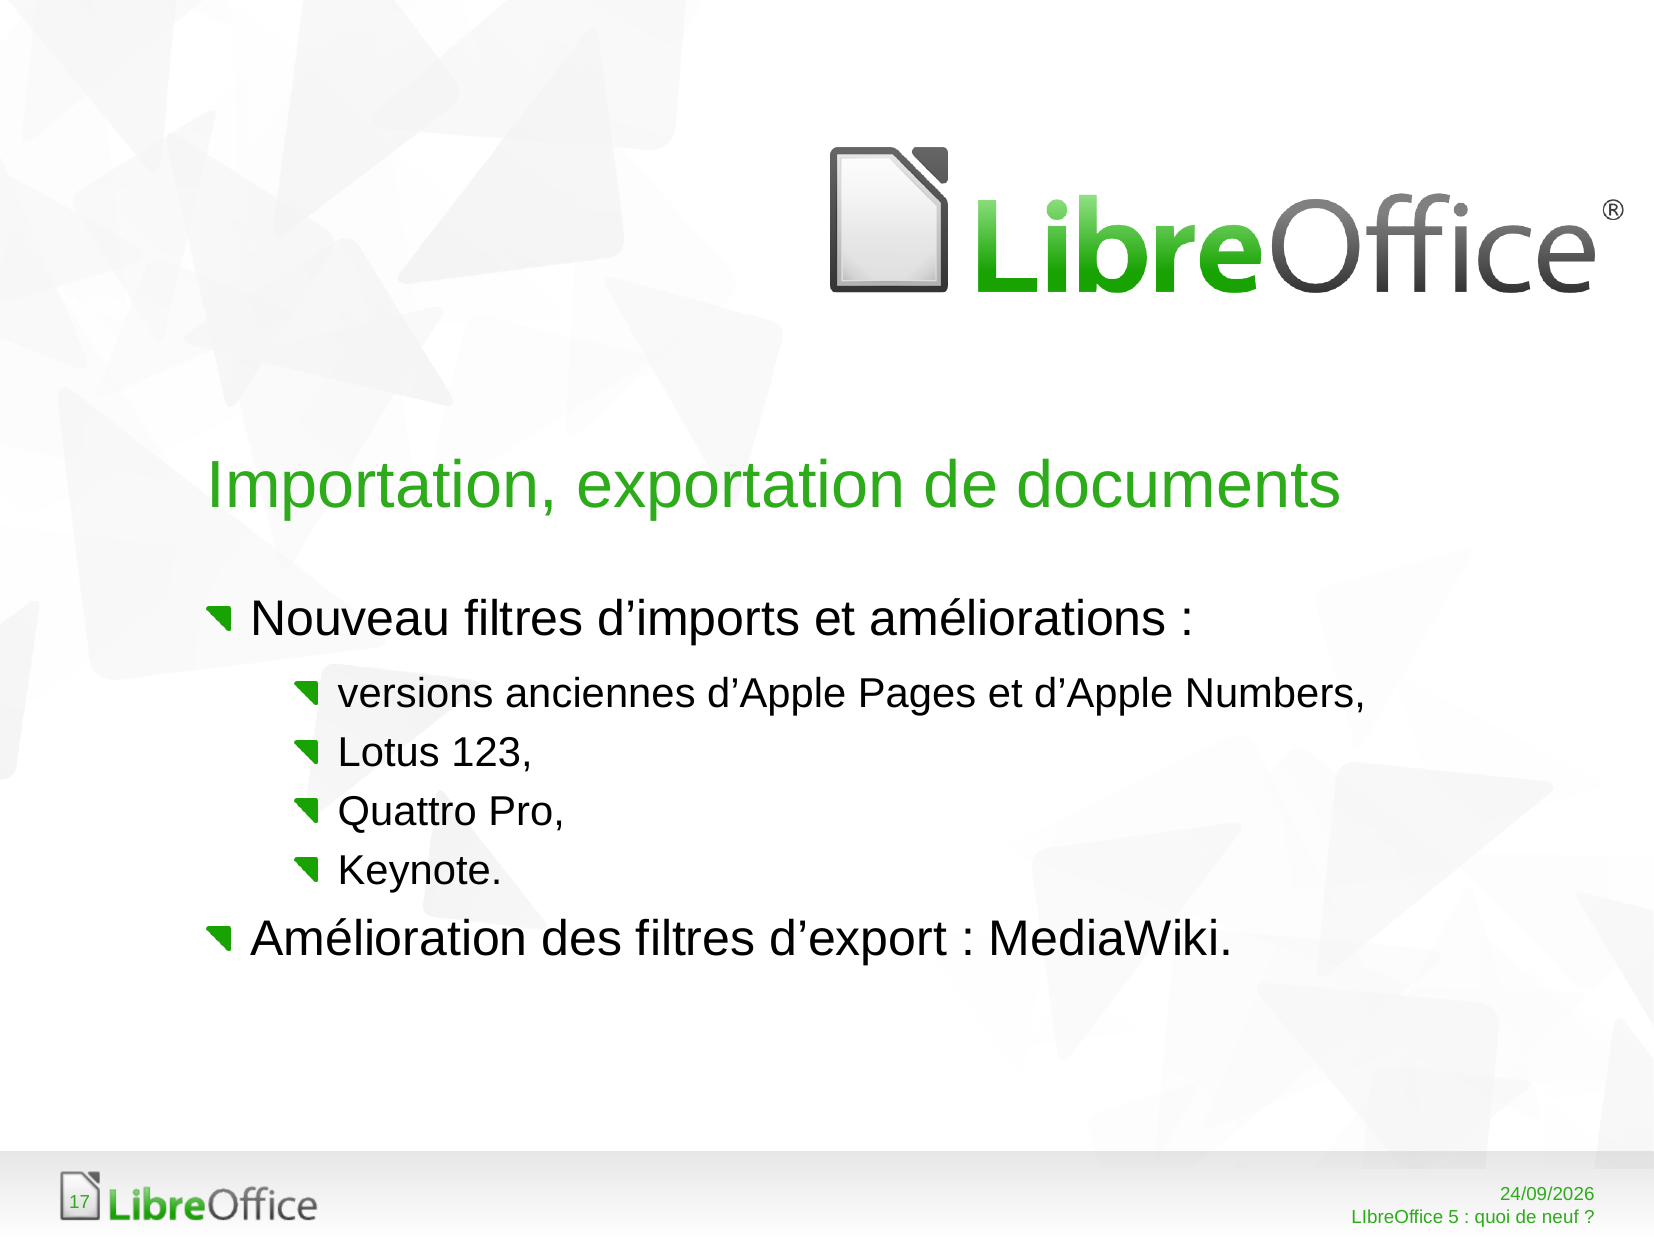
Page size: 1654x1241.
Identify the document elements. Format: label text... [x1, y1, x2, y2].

picture [41, 1152, 337, 1240]
title Importation, exportation de documents [206, 395, 1477, 573]
picture [0, 0, 1654, 930]
list Nouveau filtres d’imports et améliorations : versions anciennes d’Apple Pages et d’Apple Numbers, Lotus 123, Quattro Pro, Keynote. Amélioration des filtres d’export : MediaWiki. [206, 590, 1477, 1135]
picture [915, 548, 1654, 1169]
